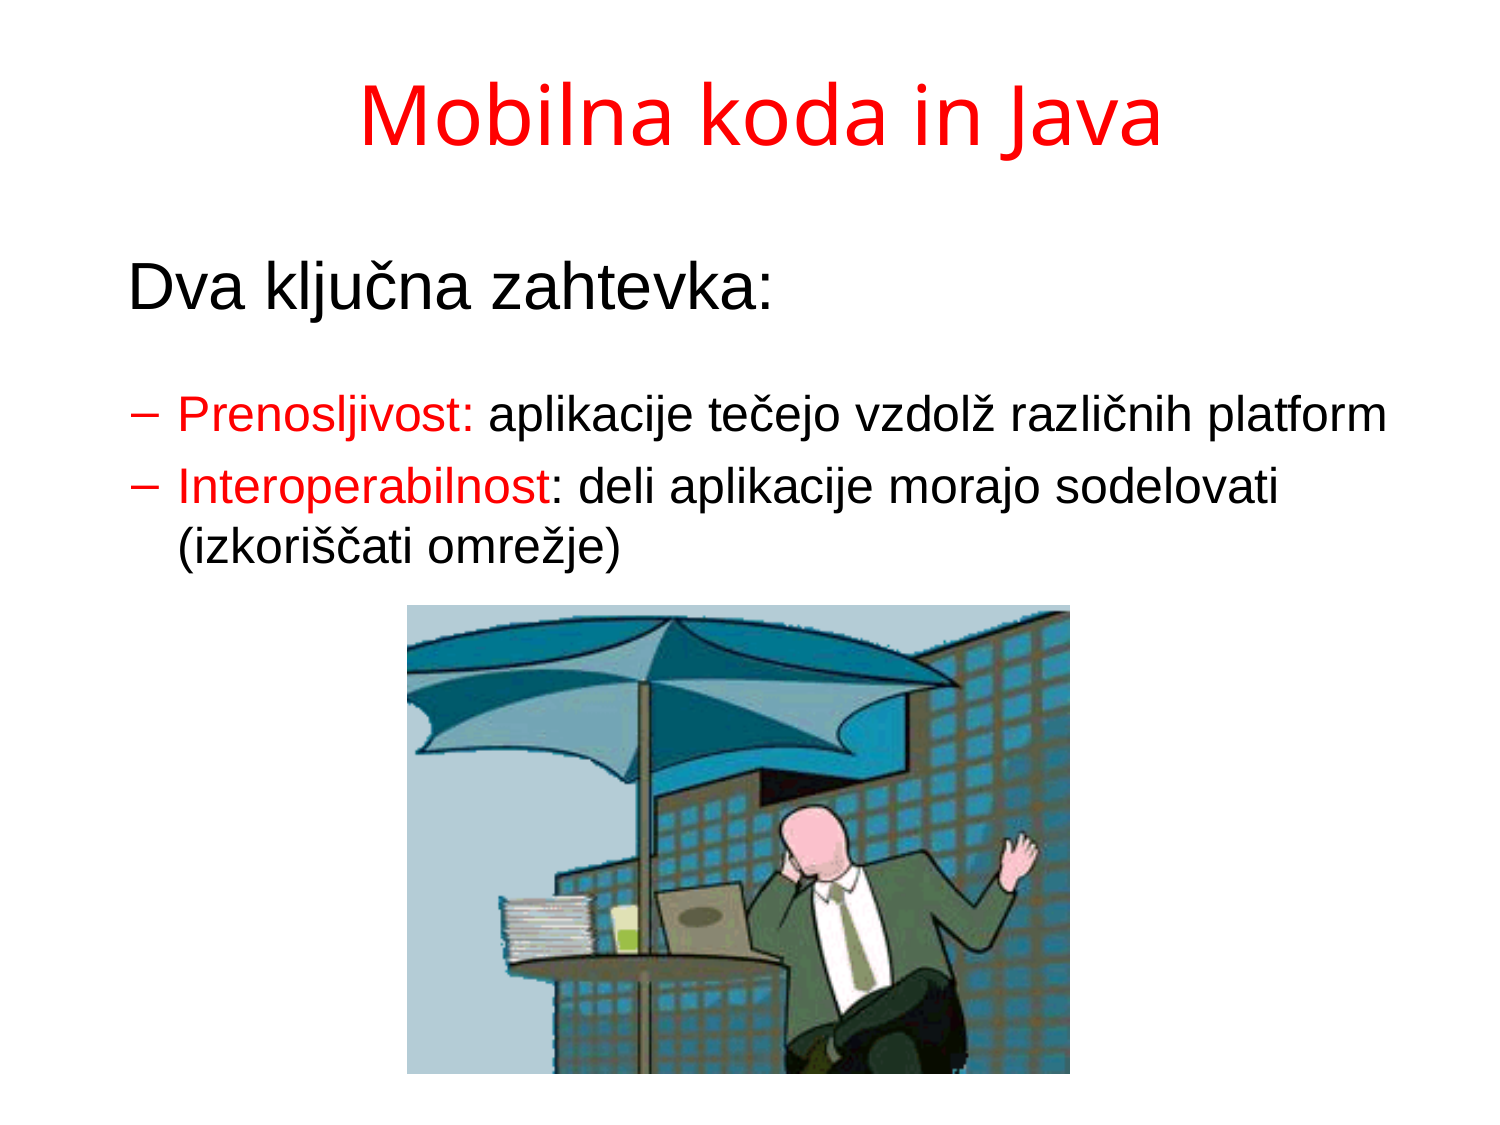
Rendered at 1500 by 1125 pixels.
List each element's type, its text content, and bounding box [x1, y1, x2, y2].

title Dva ključna zahtevka: [76, 220, 1427, 346]
list Prenosljivost: aplikacije tečejo vzdolž različnih platform Interoperabilnost: deli aplikacije morajo sodelovati (izkoriščati omrežje) [41, 373, 1412, 752]
text_box Mobilna koda in Java [112, 54, 1412, 171]
picture [407, 605, 1070, 1074]
